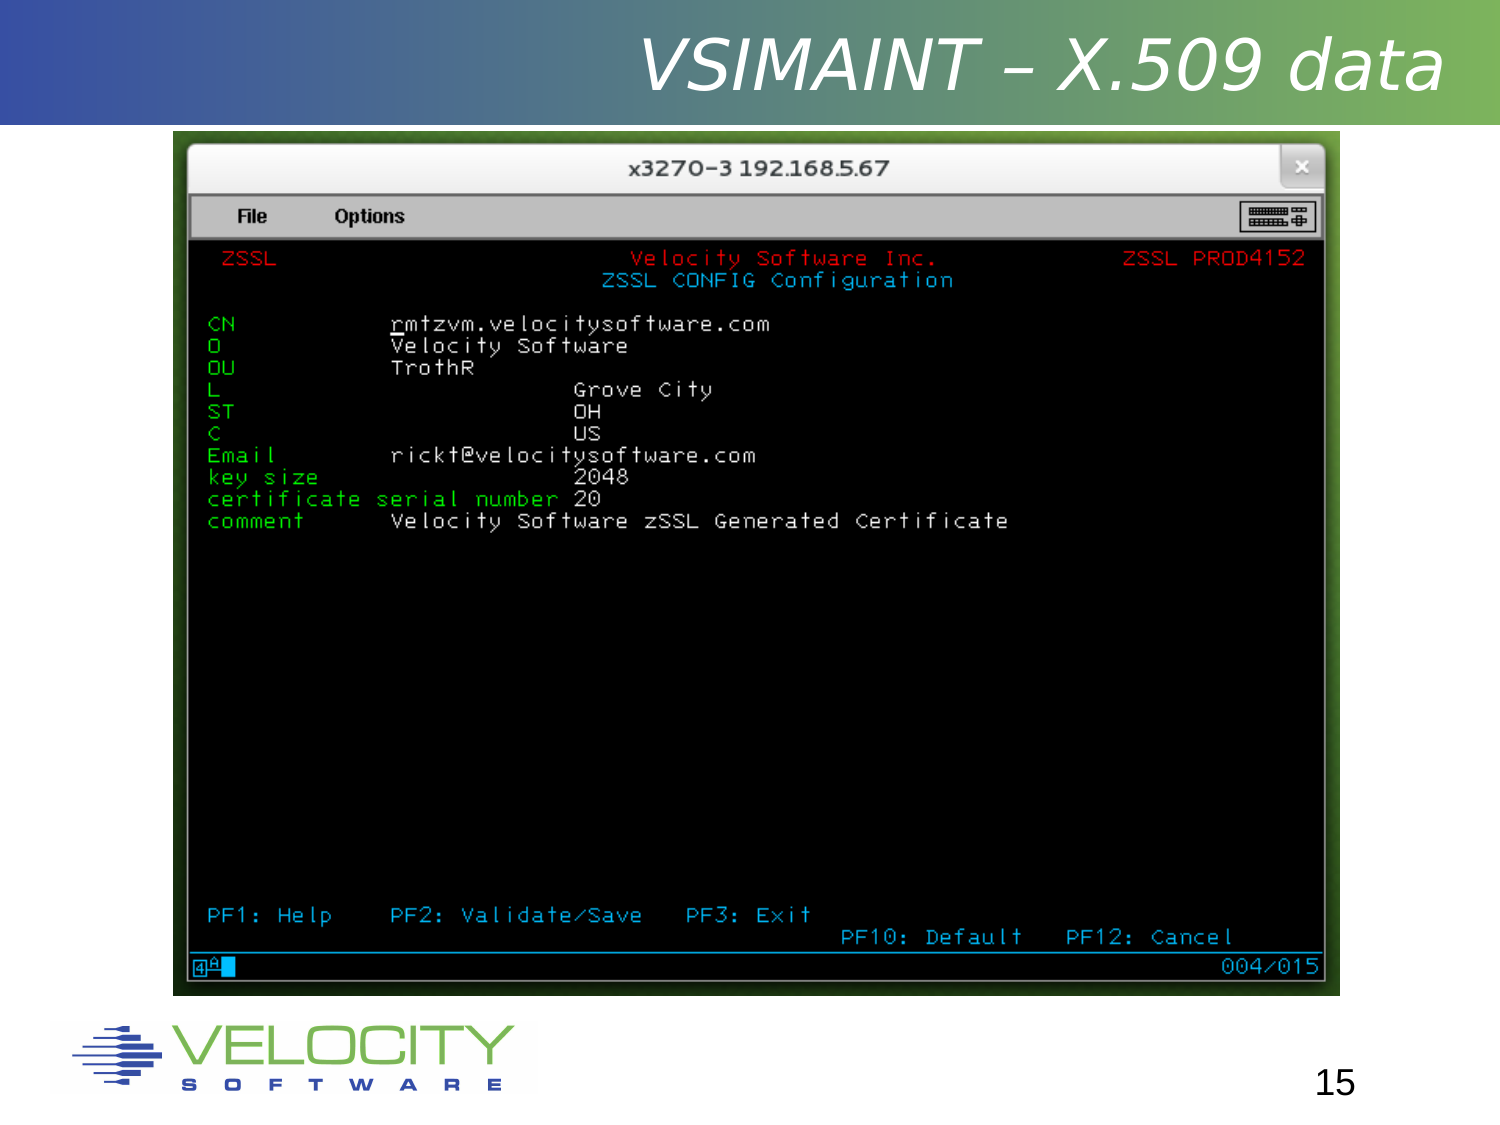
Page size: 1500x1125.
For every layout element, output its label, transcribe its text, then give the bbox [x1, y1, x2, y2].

title VSIMAINT – X.509 data [62, 12, 1463, 113]
picture [50, 1021, 538, 1094]
picture [173, 131, 1340, 997]
